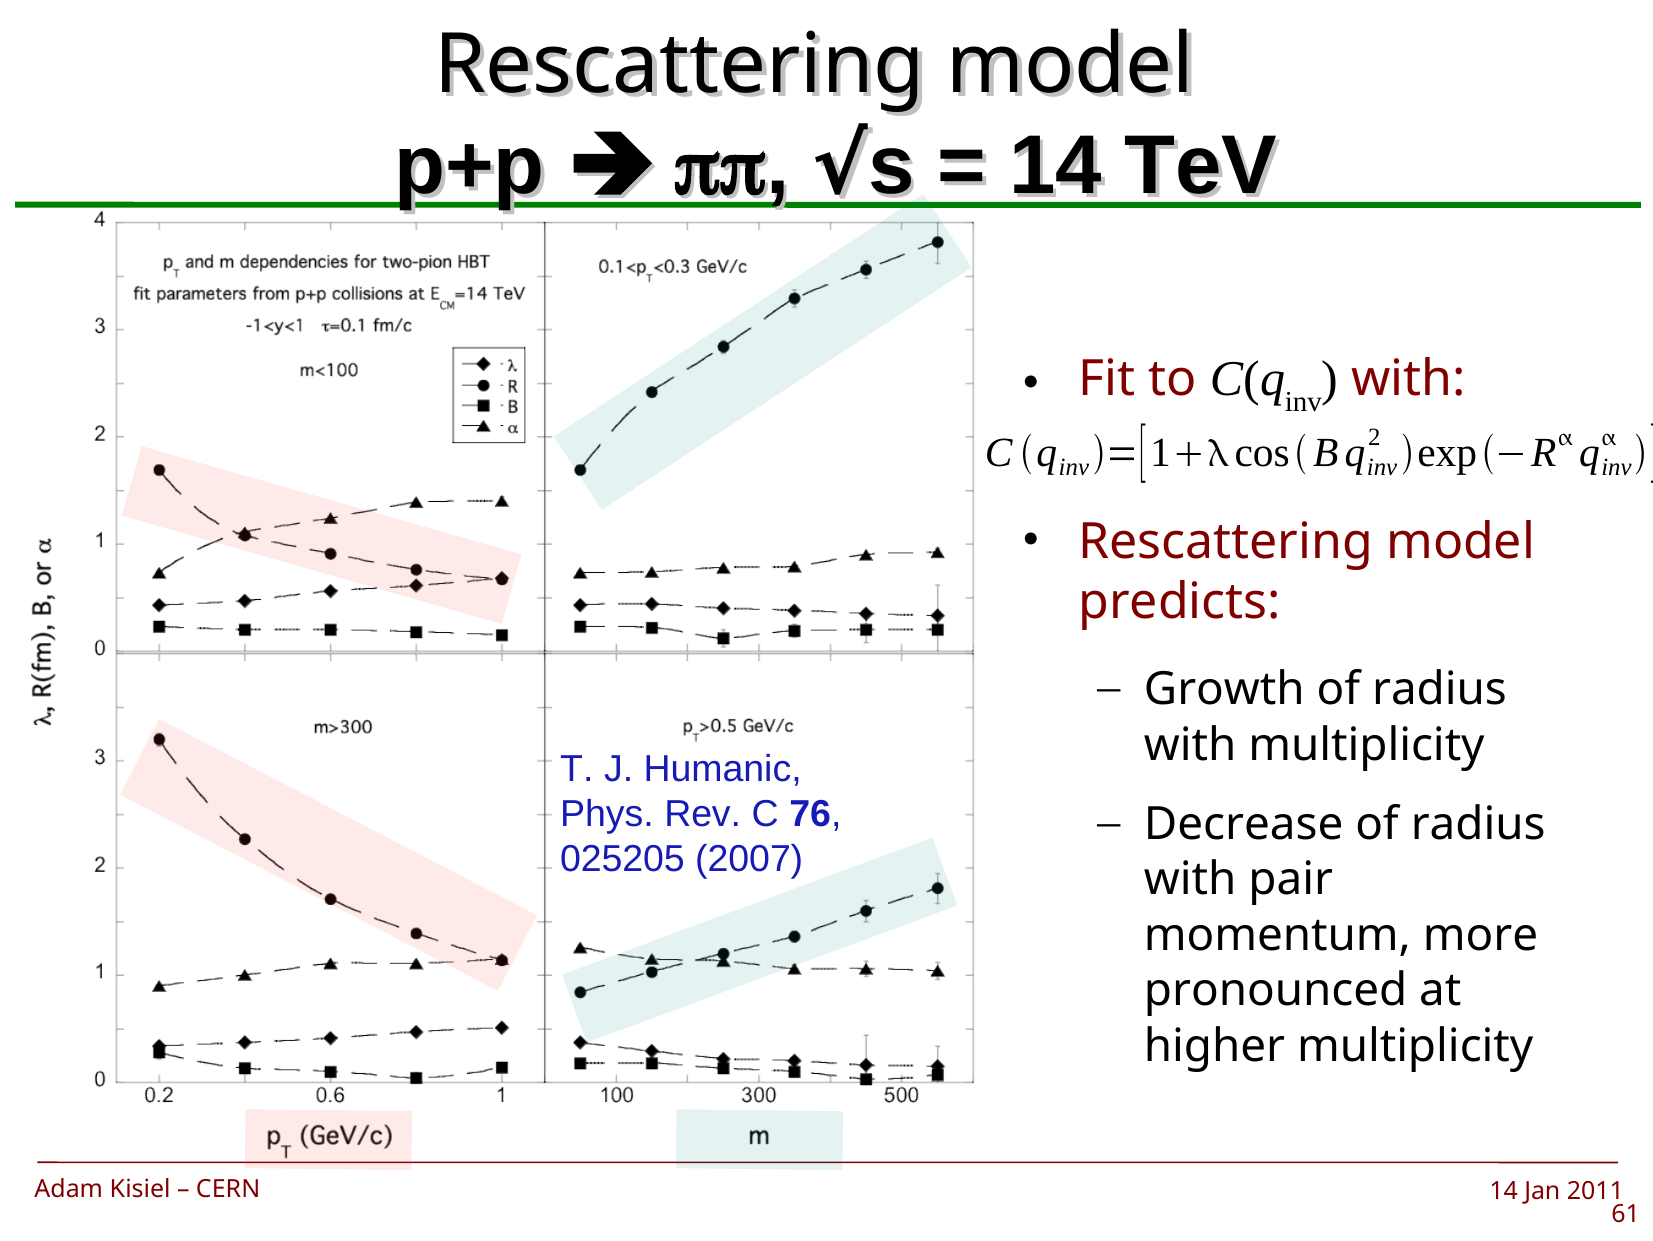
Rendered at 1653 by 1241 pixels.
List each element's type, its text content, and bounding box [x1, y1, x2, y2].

text_box T. J. Humanic, Phys. Rev. C 76, 025205 (2007) [545, 737, 1452, 887]
text_box [675, 1109, 844, 1171]
text_box [244, 1109, 413, 1171]
text_box [561, 837, 958, 1043]
title Rescattering model p+p  , √s = 14 TeV [119, 8, 1531, 210]
chart [979, 420, 1653, 485]
text_box [120, 719, 537, 991]
text_box [122, 446, 522, 624]
text_box [553, 193, 972, 510]
picture [25, 196, 992, 1182]
list Fit to C(qinv) with: Rescattering model predicts: Growth of radius with multiplicity Decrease of radius with pair momentum, more pronounced at higher multiplicity [1022, 344, 1604, 420]
list Fit to C(qinv) with: Rescattering model predicts: Growth of radius with multiplicity Decrease of radius with pair momentum, more pronounced at higher multiplicity [1022, 485, 1604, 1164]
